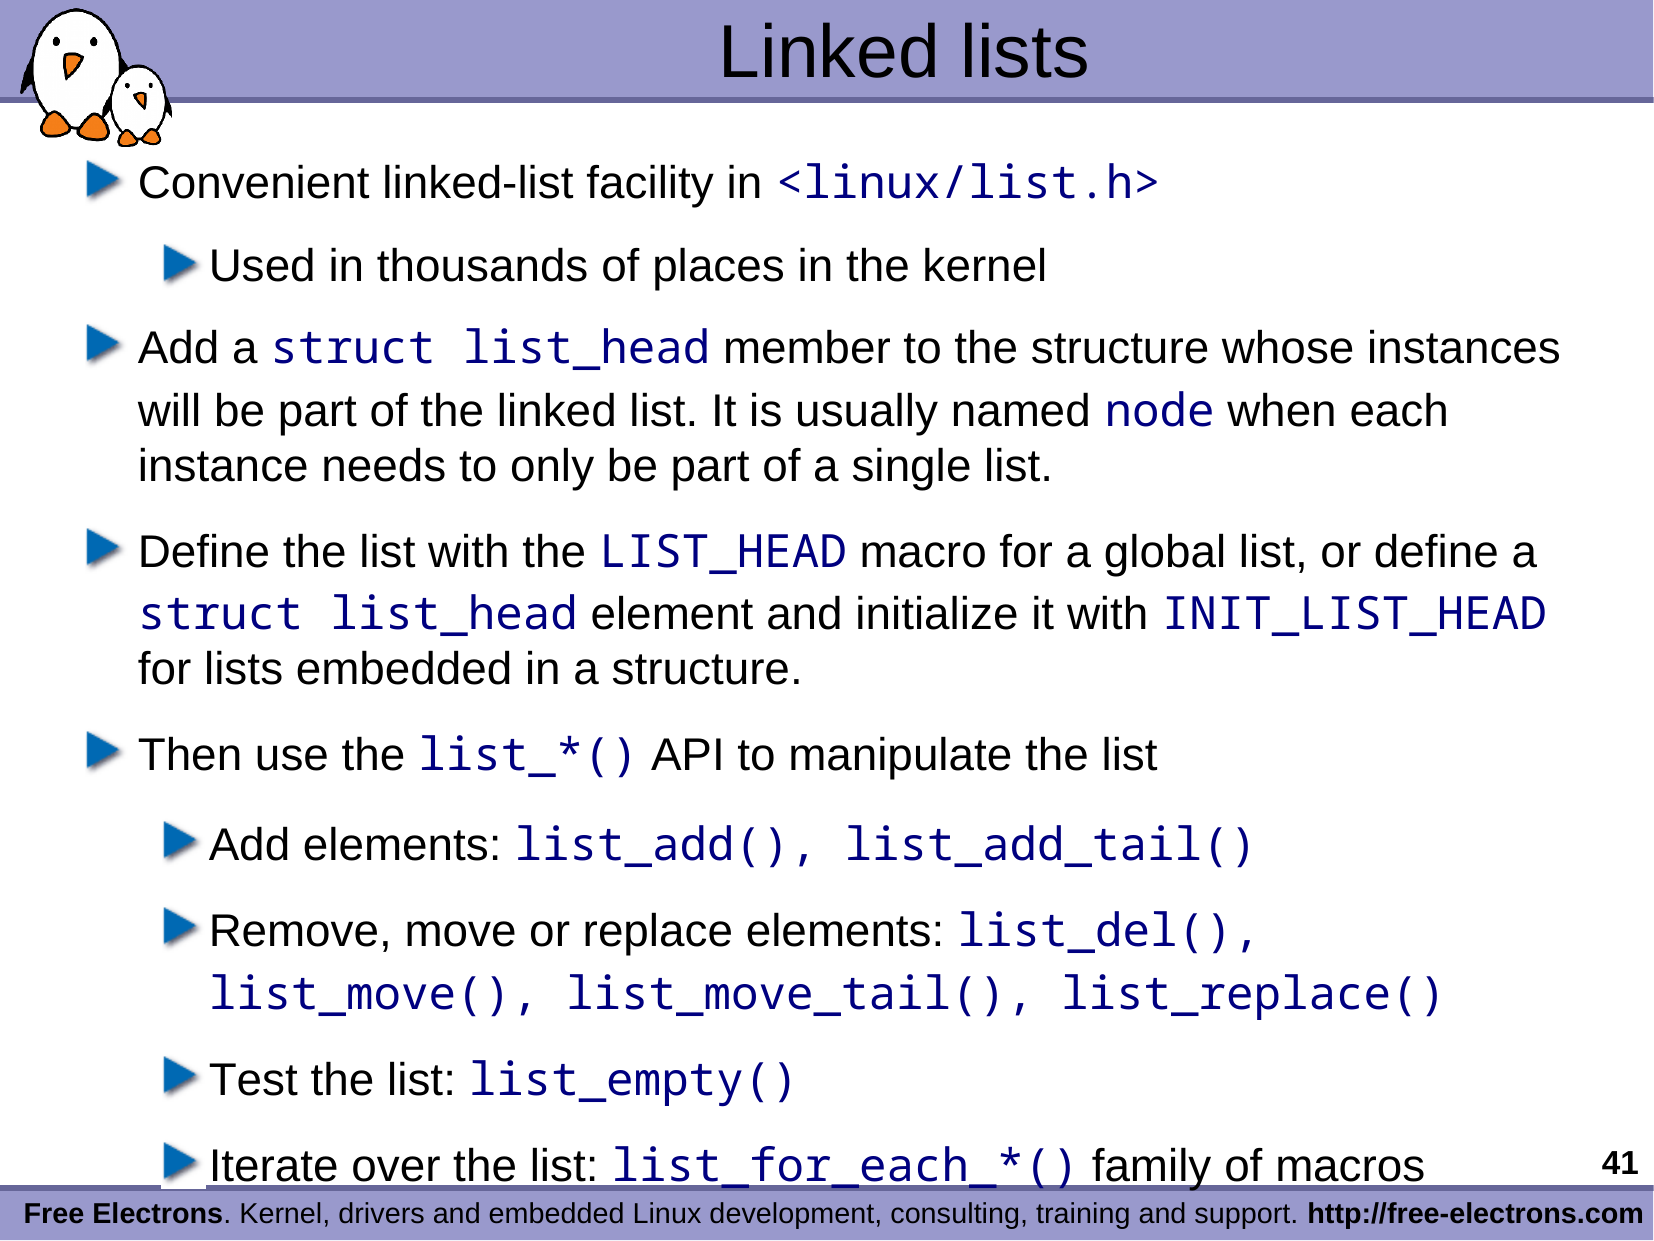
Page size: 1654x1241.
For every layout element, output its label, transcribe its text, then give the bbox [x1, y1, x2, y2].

picture [20, 8, 172, 147]
title Linked lists [178, 4, 1631, 98]
list Convenient linked-list facility in <linux/list.h> Used in thousands of places in the kernel Add a struct list_head member to the structure whose instances will be part of the linked list. It is usually named node when each instance needs to only be part of a single list. Define the list with the LIST_HEAD macro for a global list, or define a struct list_head element and initialize it with INIT_LIST_HEAD for lists embedded in a structure. Then use the list_*() API to manipulate the list Add elements: list_add(), list_add_tail() Remove, move or replace elements: list_del(), list_move(), list_move_tail(), list_replace() Test the list: list_empty() Iterate over the list: list_for_each_*() family of macros [67, 150, 1591, 1210]
